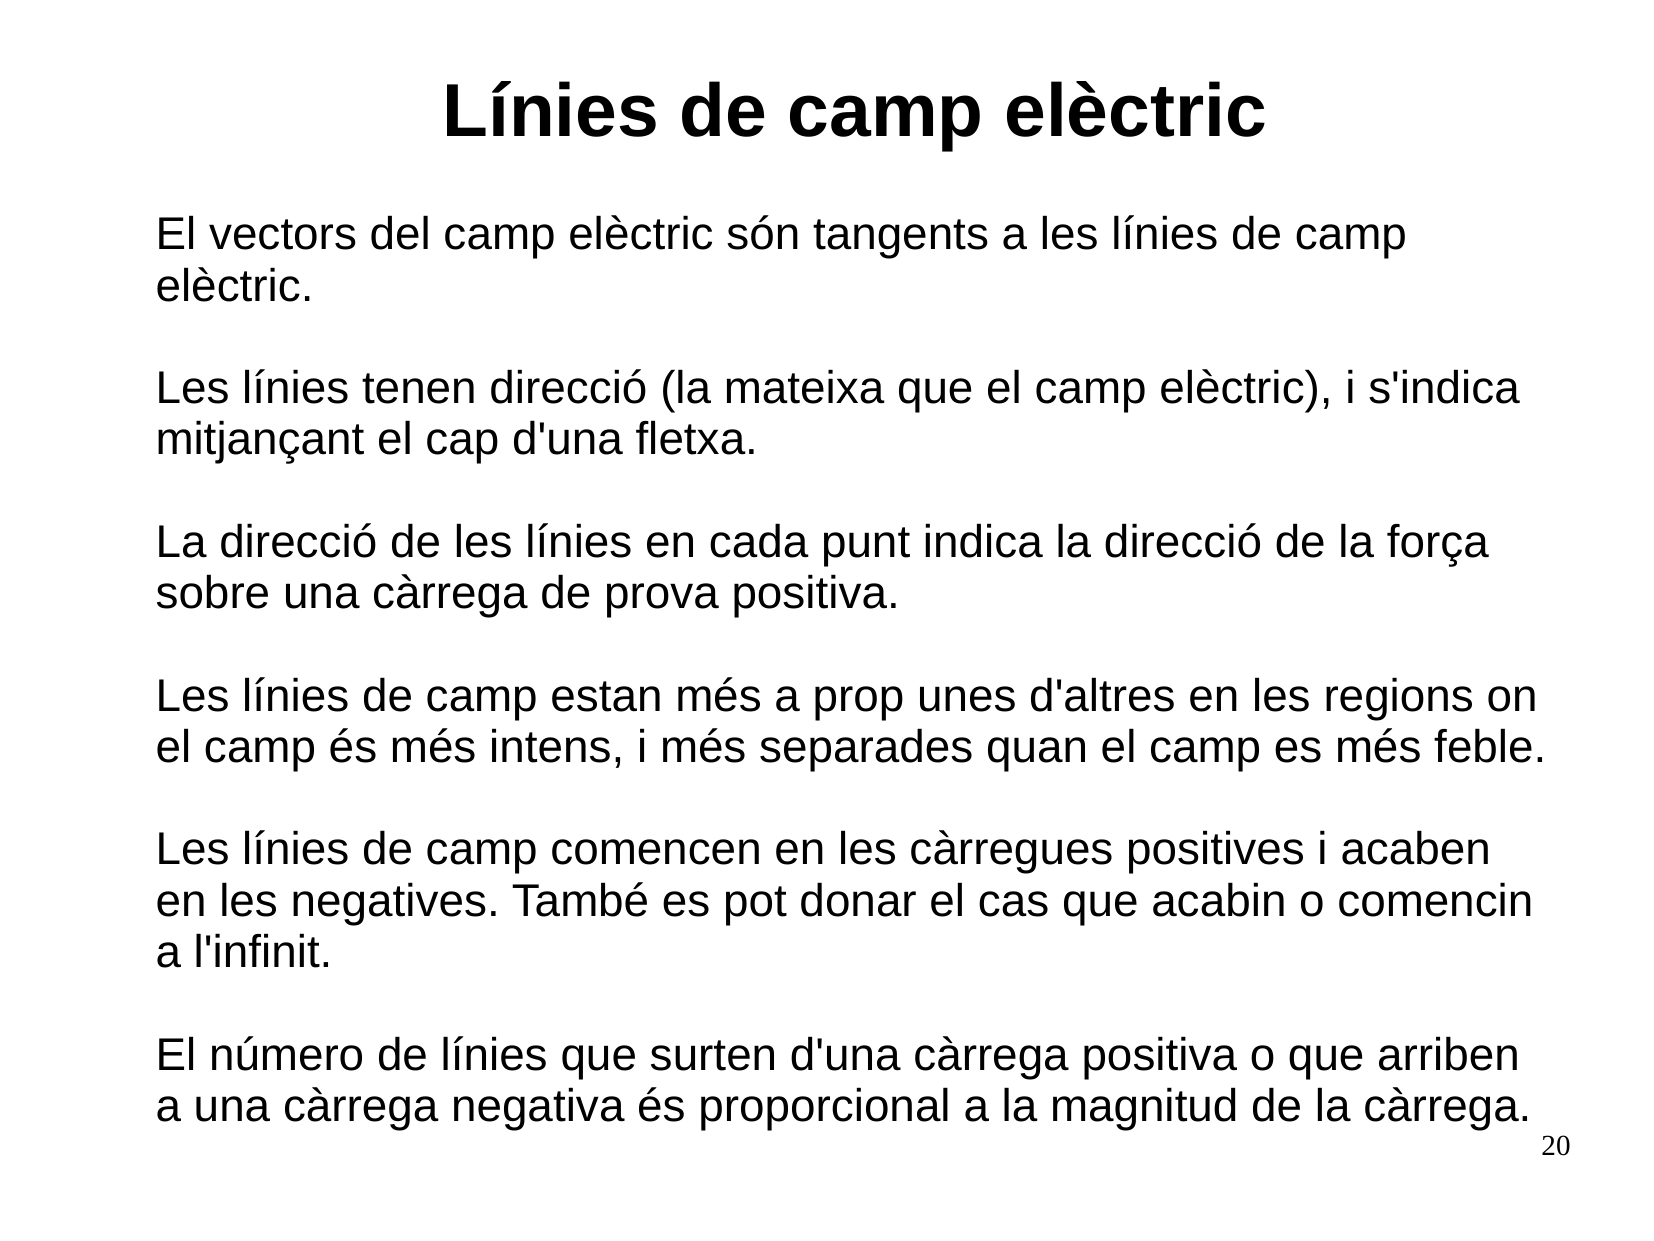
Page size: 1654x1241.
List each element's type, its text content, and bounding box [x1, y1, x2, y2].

text_box Línies de camp elèctric El vectors del camp elèctric són tangents a les línies de camp elèctric. Les línies tenen direcció (la mateixa que el camp elèctric), i s'indica mitjançant el cap d'una fletxa. La direcció de les línies en cada punt indica la direcció de la força sobre una càrrega de prova positiva. Les línies de camp estan més a prop unes d'altres en les regions on el camp és més intens, i més separades quan el camp es més feble. Les línies de camp comencen en les càrregues positives i acaben en les negatives. També es pot donar el cas que acabin o comencin a l'infinit. El número de línies que surten d'una càrrega positiva o que arriben a una càrrega negativa és proporcional a la magnitud de la càrrega. [140, 61, 1570, 1139]
